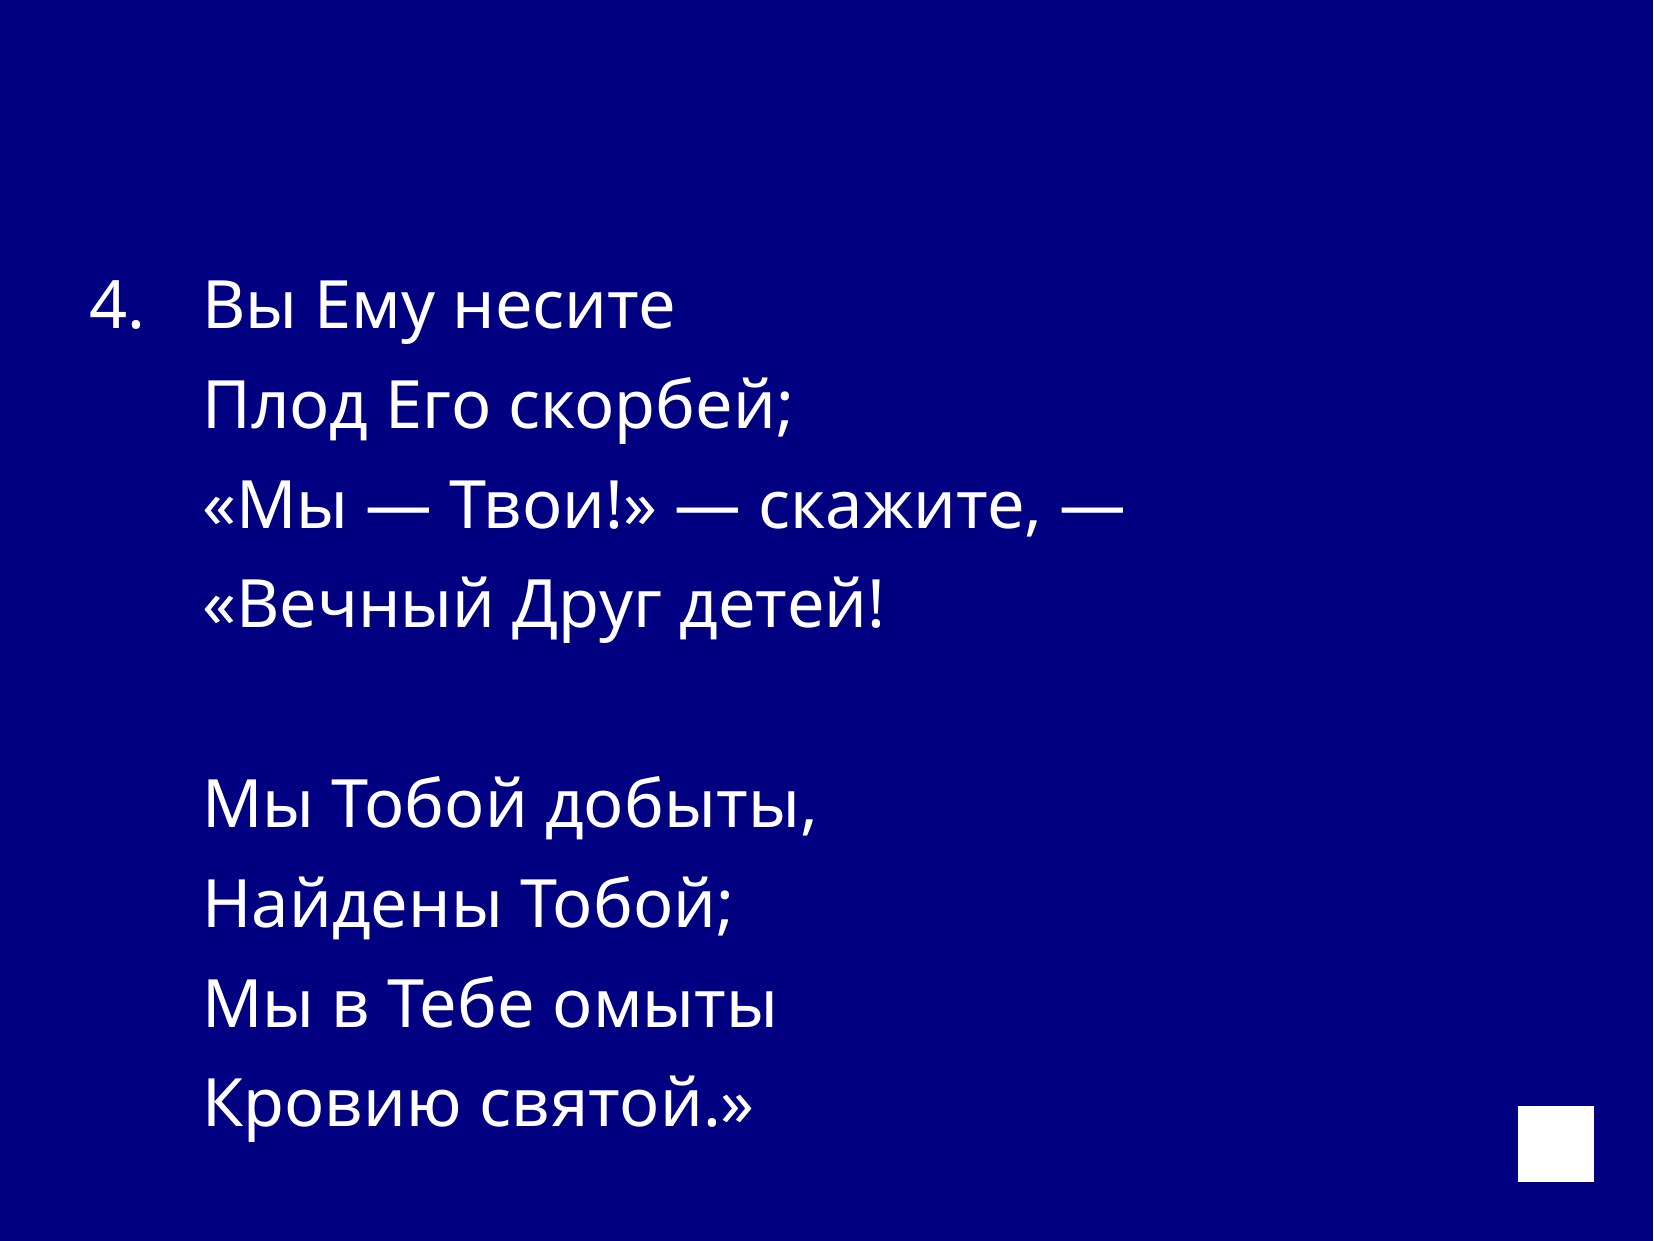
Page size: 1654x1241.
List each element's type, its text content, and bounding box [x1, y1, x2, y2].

text_box [1518, 1106, 1594, 1182]
text_box 4. Вы Ему несите Плод Его скорбей; «Мы — Твои!» — скажите, — «Вечный Друг детей! Мы Тобой добыты, Найдены Тобой; Мы в Тебе омыты Кровию святой.» [75, 150, 1576, 1163]
